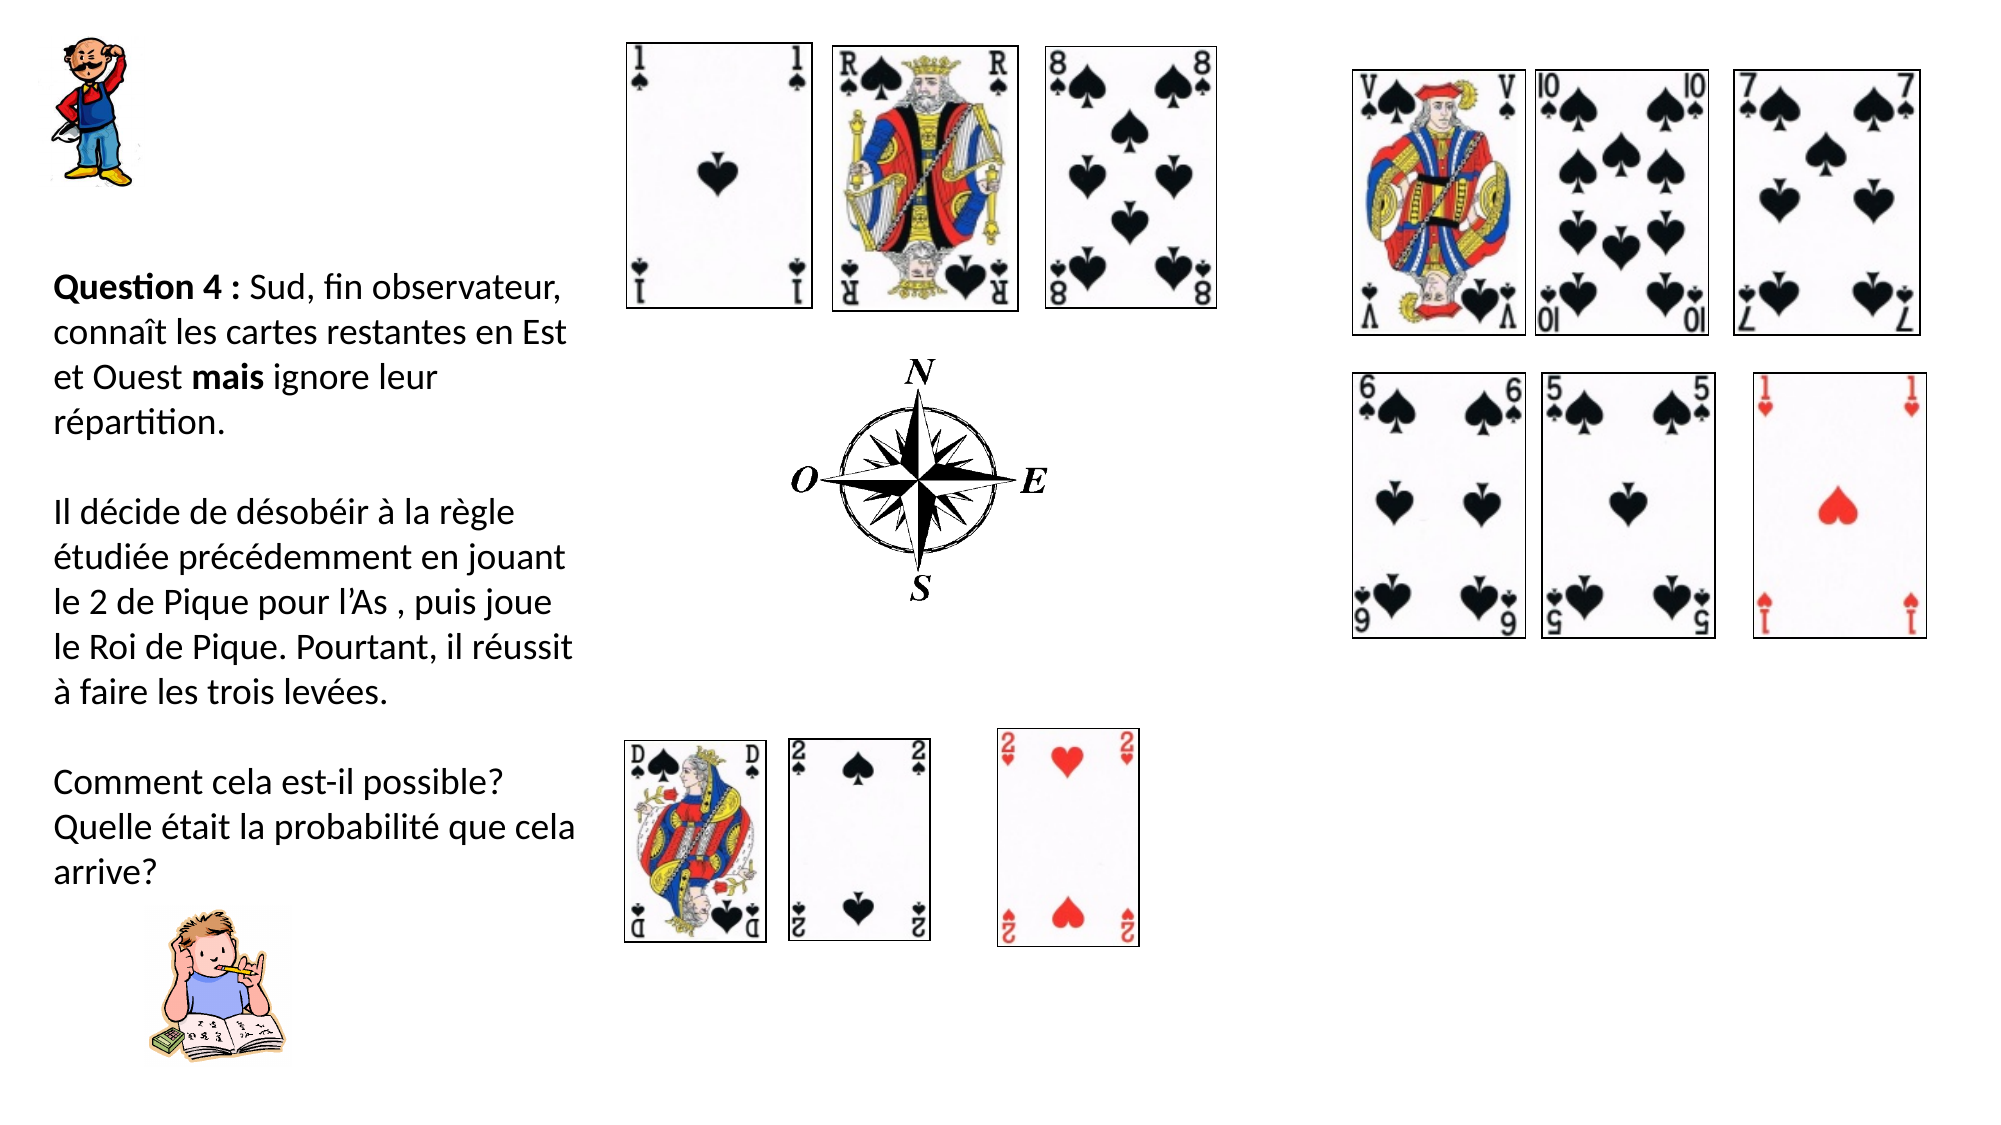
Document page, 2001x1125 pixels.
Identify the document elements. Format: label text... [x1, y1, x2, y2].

picture [1353, 70, 1525, 335]
picture [627, 43, 812, 308]
picture [1046, 47, 1216, 308]
picture [1754, 373, 1926, 638]
picture [144, 905, 292, 1067]
picture [790, 349, 1048, 608]
picture [625, 741, 766, 942]
picture [38, 36, 145, 188]
text_box Question 4 : Sud, fin observateur, connaît les cartes restantes en Est et Ouest mais ignore leur répartition. Il décide de désobéir à la règle étudiée précédemment en jouant le 2 de Pique pour l’As , puis joue le Roi de Pique. Pourtant, il réussit à faire les trois levées. Comment cela est-il possible? Quelle était la probabilité que cela arrive? [38, 254, 599, 907]
picture [1734, 70, 1919, 335]
picture [833, 46, 1018, 311]
picture [1542, 373, 1715, 638]
picture [998, 729, 1138, 946]
picture [1353, 373, 1525, 638]
picture [789, 739, 930, 940]
picture [1536, 70, 1708, 335]
